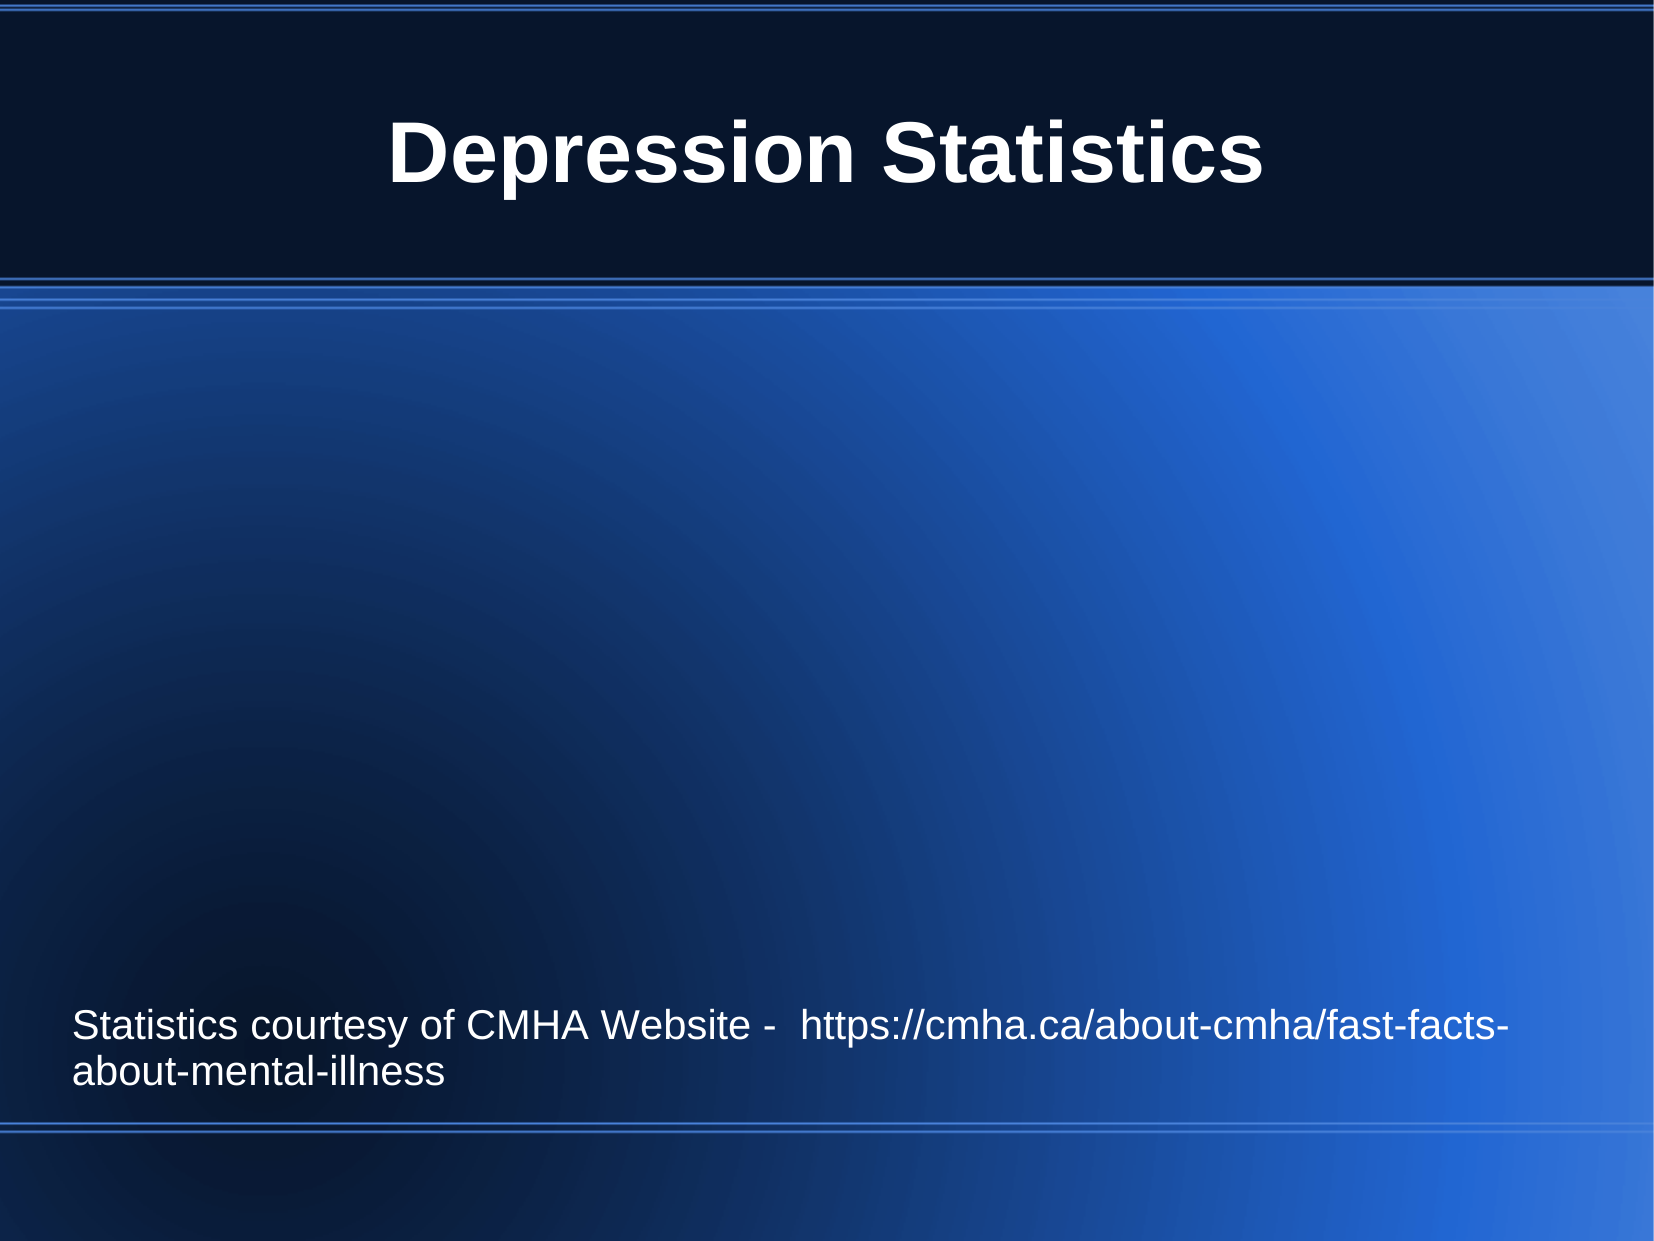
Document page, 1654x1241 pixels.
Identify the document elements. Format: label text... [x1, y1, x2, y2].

title Depression Statistics [82, 49, 1571, 257]
picture [0, 0, 1654, 1241]
list Statistics courtesy of CMHA Website - https://cmha.ca/about-cmha/fast-facts-about-mental-illness [71, 337, 1561, 1096]
